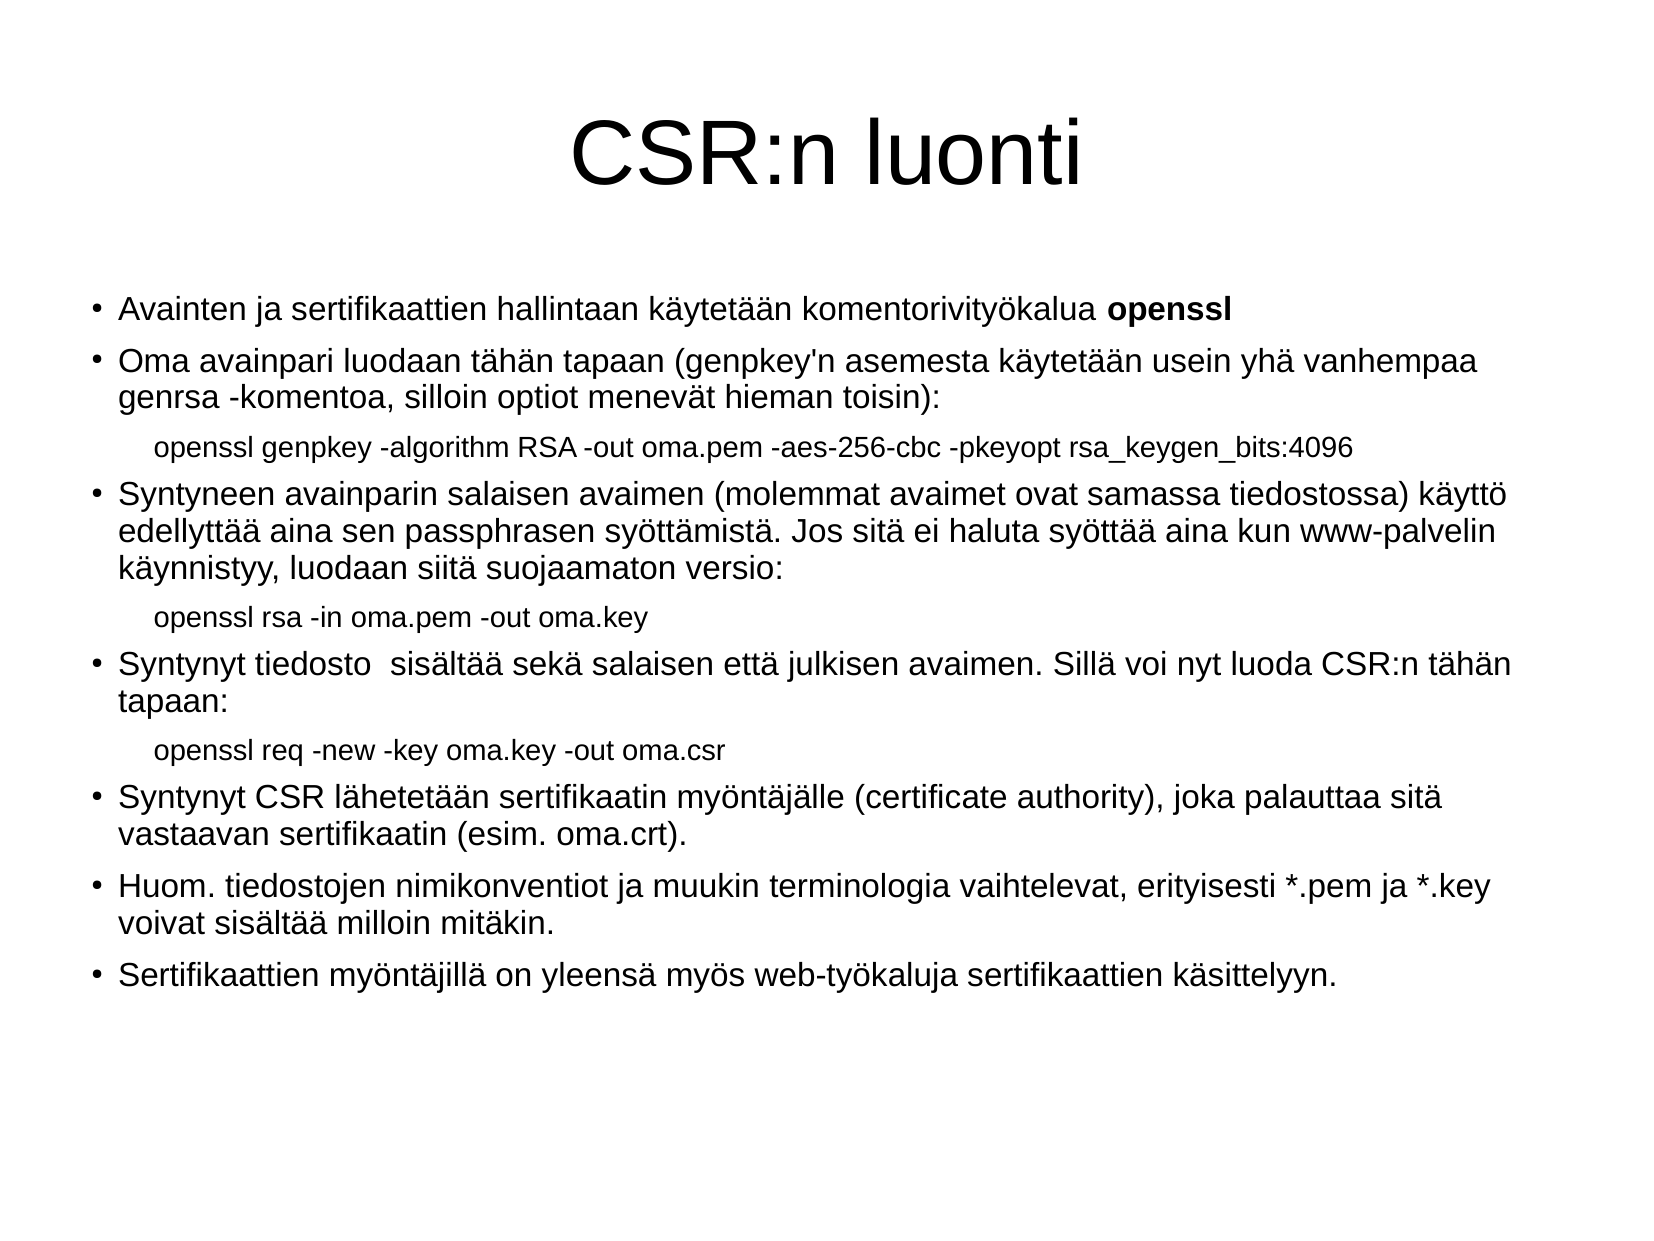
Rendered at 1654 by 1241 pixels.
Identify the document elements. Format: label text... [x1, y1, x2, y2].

list Avainten ja sertifikaattien hallintaan käytetään komentorivityökalua openssl Oma avainpari luodaan tähän tapaan (genpkey'n asemesta käytetään usein yhä vanhempaa genrsa -komentoa, silloin optiot menevät hieman toisin): openssl genpkey -algorithm RSA -out oma.pem -aes-256-cbc -pkeyopt rsa_keygen_bits:4096 Syntyneen avainparin salaisen avaimen (molemmat avaimet ovat samassa tiedostossa) käyttö edellyttää aina sen passphrasen syöttämistä. Jos sitä ei haluta syöttää aina kun www-palvelin käynnistyy, luodaan siitä suojaamaton versio: openssl rsa -in oma.pem -out oma.key Syntynyt tiedosto sisältää sekä salaisen että julkisen avaimen. Sillä voi nyt luoda CSR:n tähän tapaan: openssl req -new -key oma.key -out oma.csr Syntynyt CSR lähetetään sertifikaatin myöntäjälle (certificate authority), joka palauttaa sitä vastaavan sertifikaatin (esim. oma.crt). Huom. tiedostojen nimikonventiot ja muukin terminologia vaihtelevat, erityisesti *.pem ja *.key voivat sisältää milloin mitäkin. Sertifikaattien myöntäjillä on yleensä myös web-työkaluja sertifikaattien käsittelyyn. [82, 290, 1571, 1010]
title CSR:n luonti [82, 49, 1571, 257]
